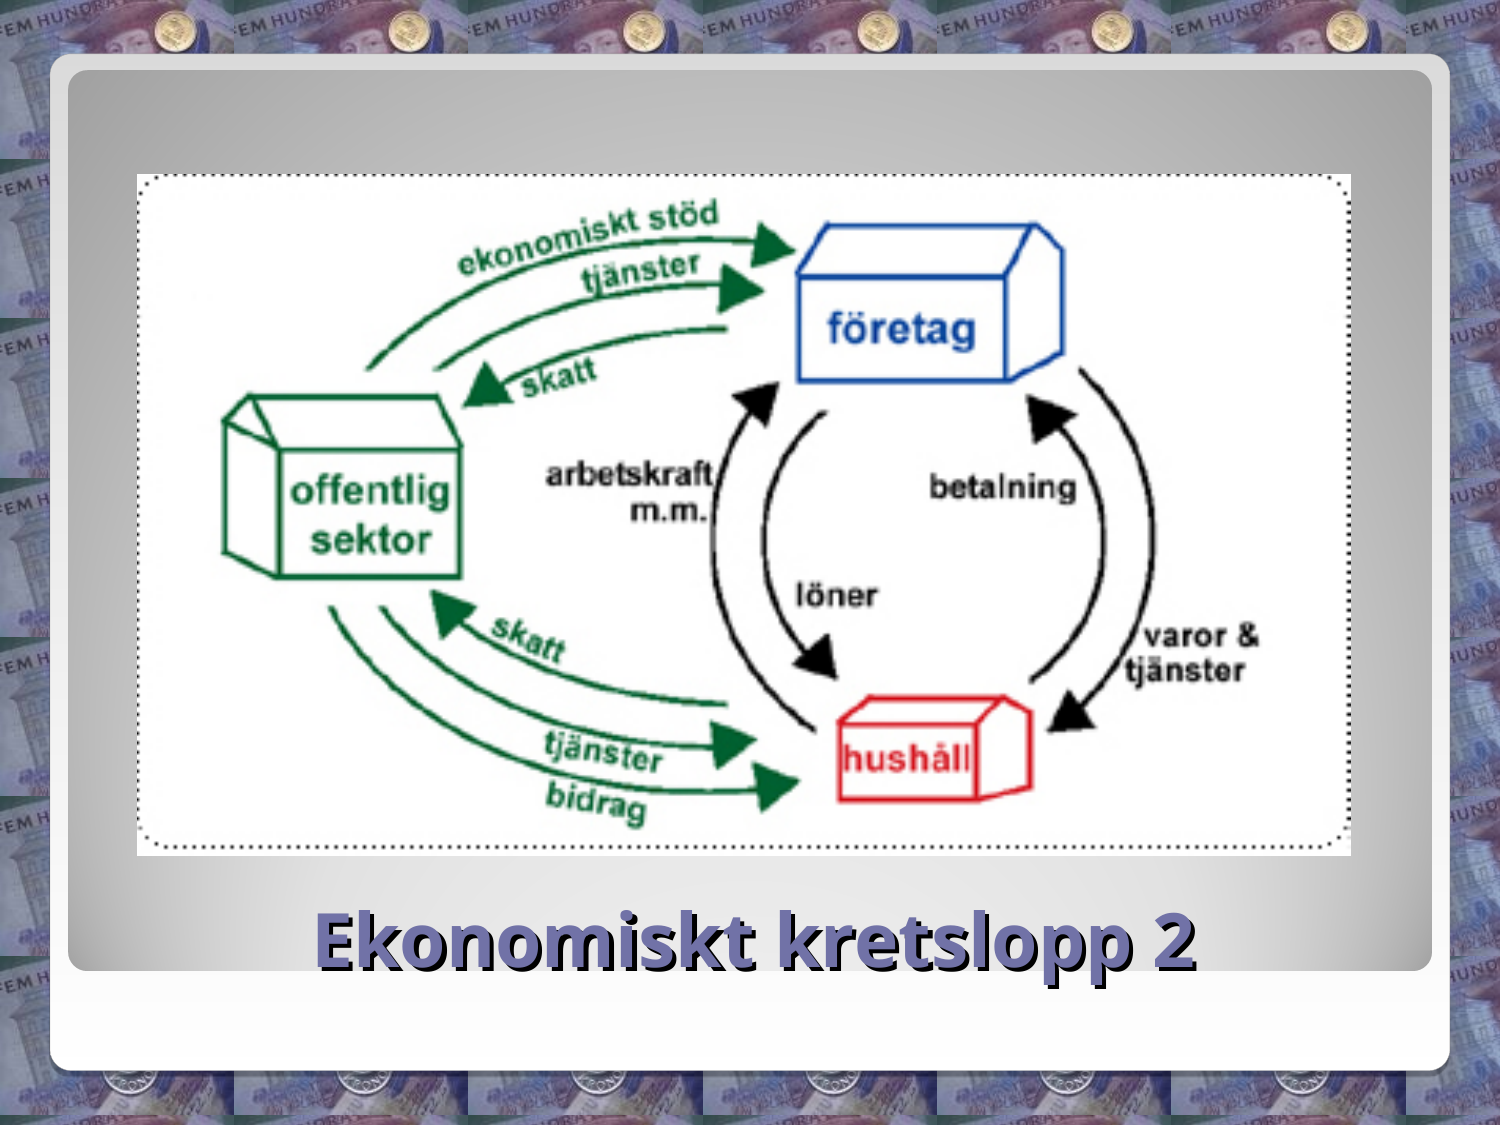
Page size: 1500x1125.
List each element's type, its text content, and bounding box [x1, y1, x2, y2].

title Ekonomiskt kretslopp 2 [82, 817, 1426, 991]
picture [137, 174, 1351, 856]
